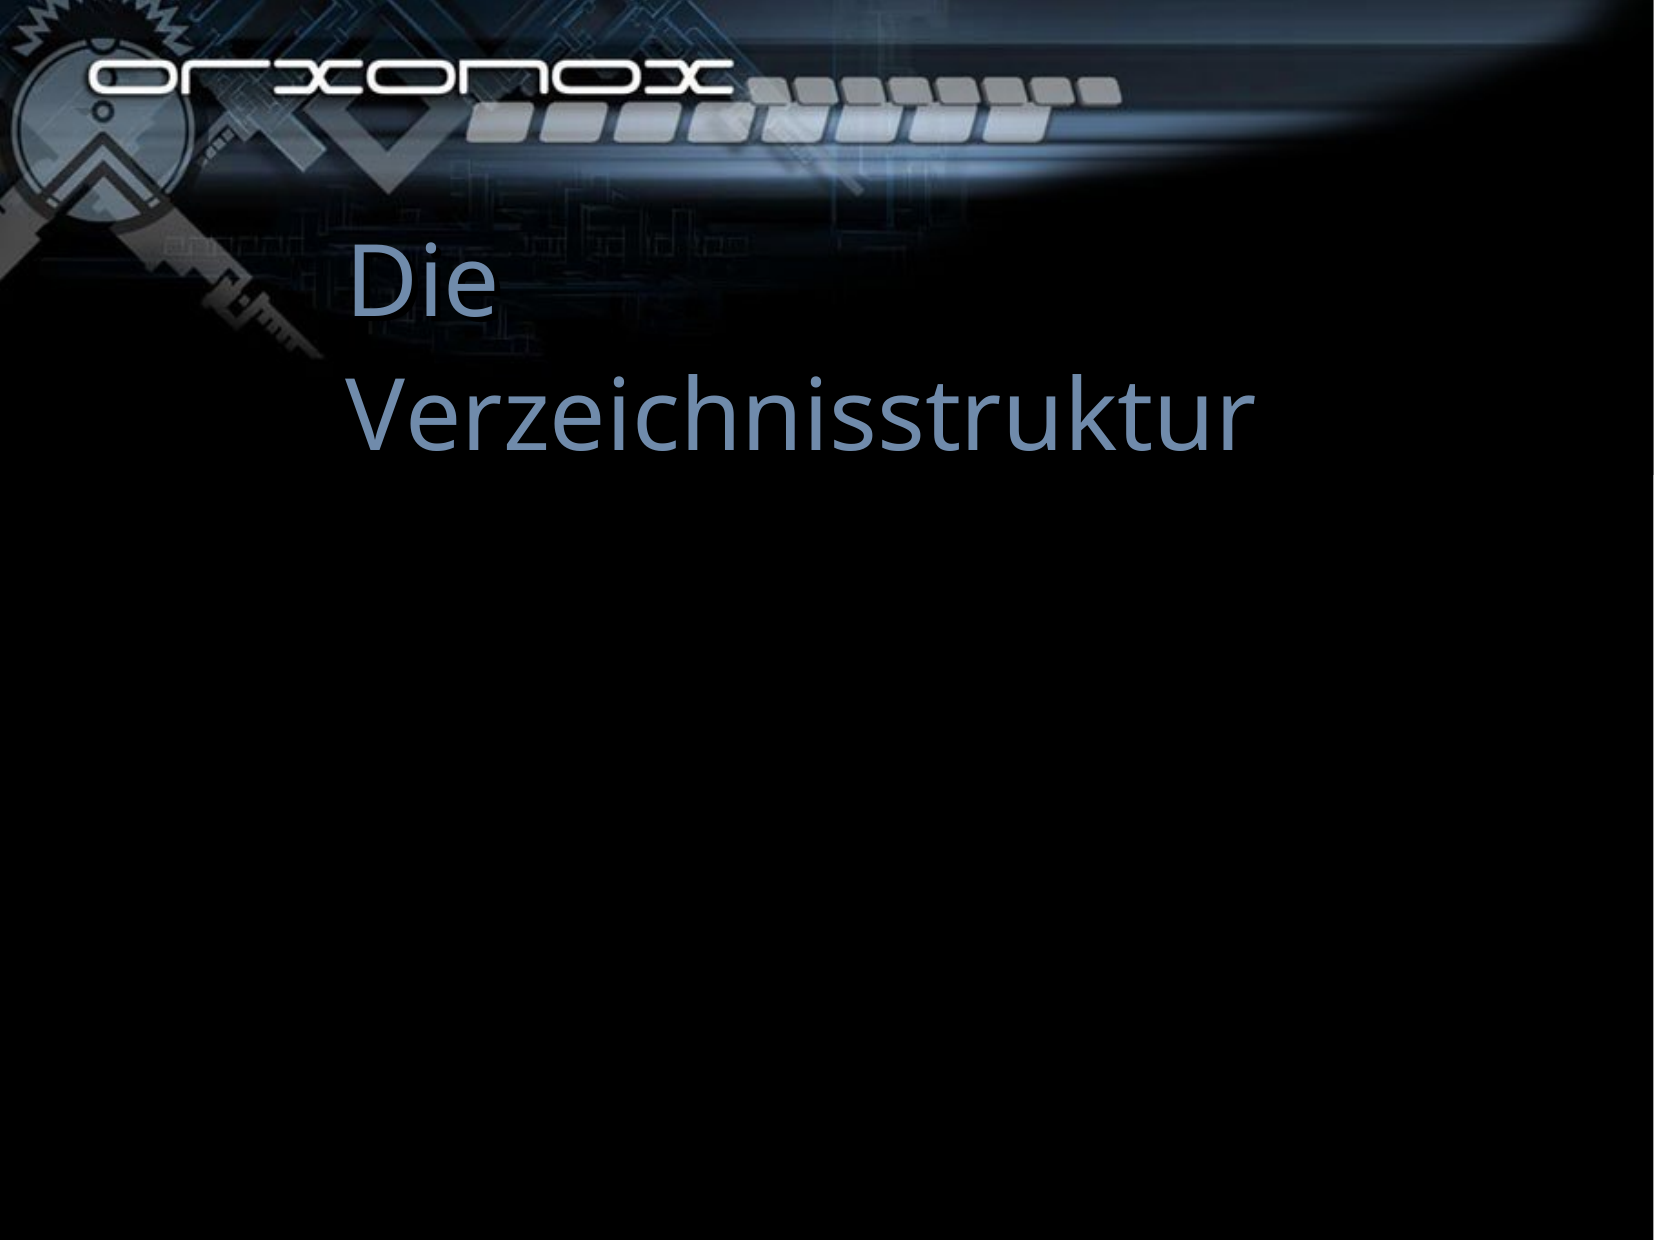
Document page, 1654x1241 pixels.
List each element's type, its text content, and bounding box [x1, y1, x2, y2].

picture [0, 0, 1654, 475]
text_box Die Verzeichnisstruktur [330, 194, 1418, 344]
